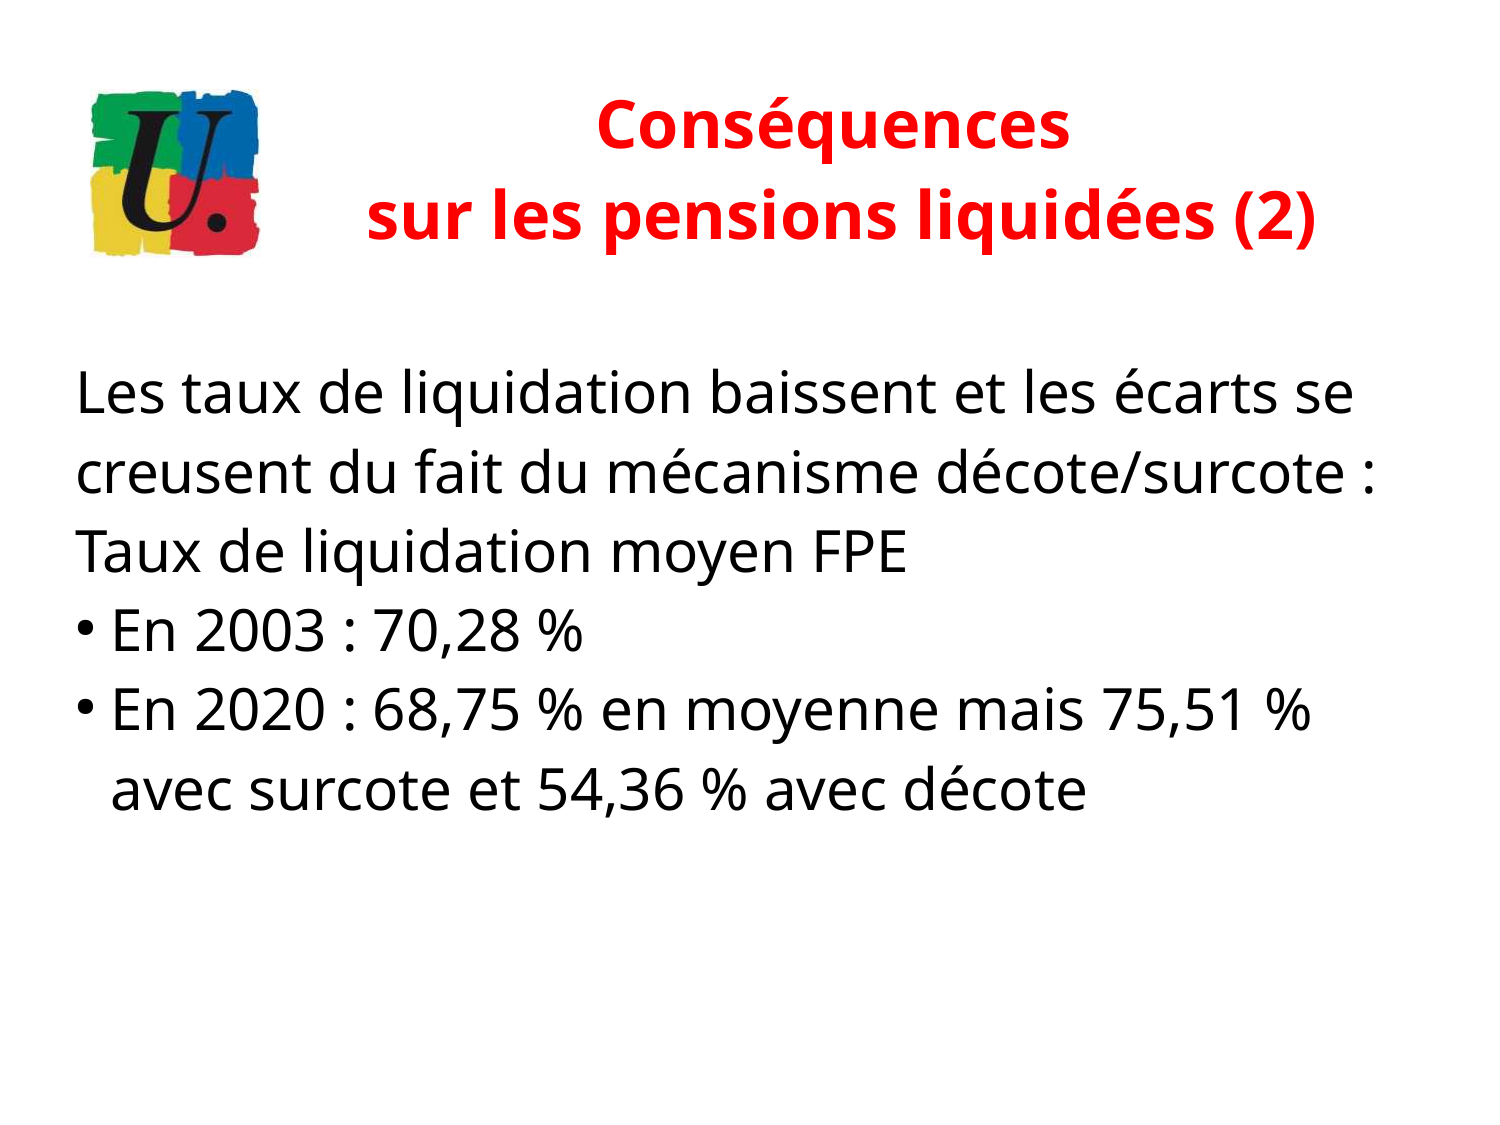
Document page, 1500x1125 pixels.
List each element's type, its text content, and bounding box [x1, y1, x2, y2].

subtitle Les taux de liquidation baissent et les écarts se creusent du fait du mécanisme décote/surcote : Taux de liquidation moyen FPE En 2003 : 70,28 % En 2020 : 68,75 % en moyenne mais 75,51 % avec surcote et 54,36 % avec décote [75, 263, 1425, 916]
picture [90, 89, 261, 258]
title Conséquences sur les pensions liquidées (2) [259, 74, 1425, 263]
